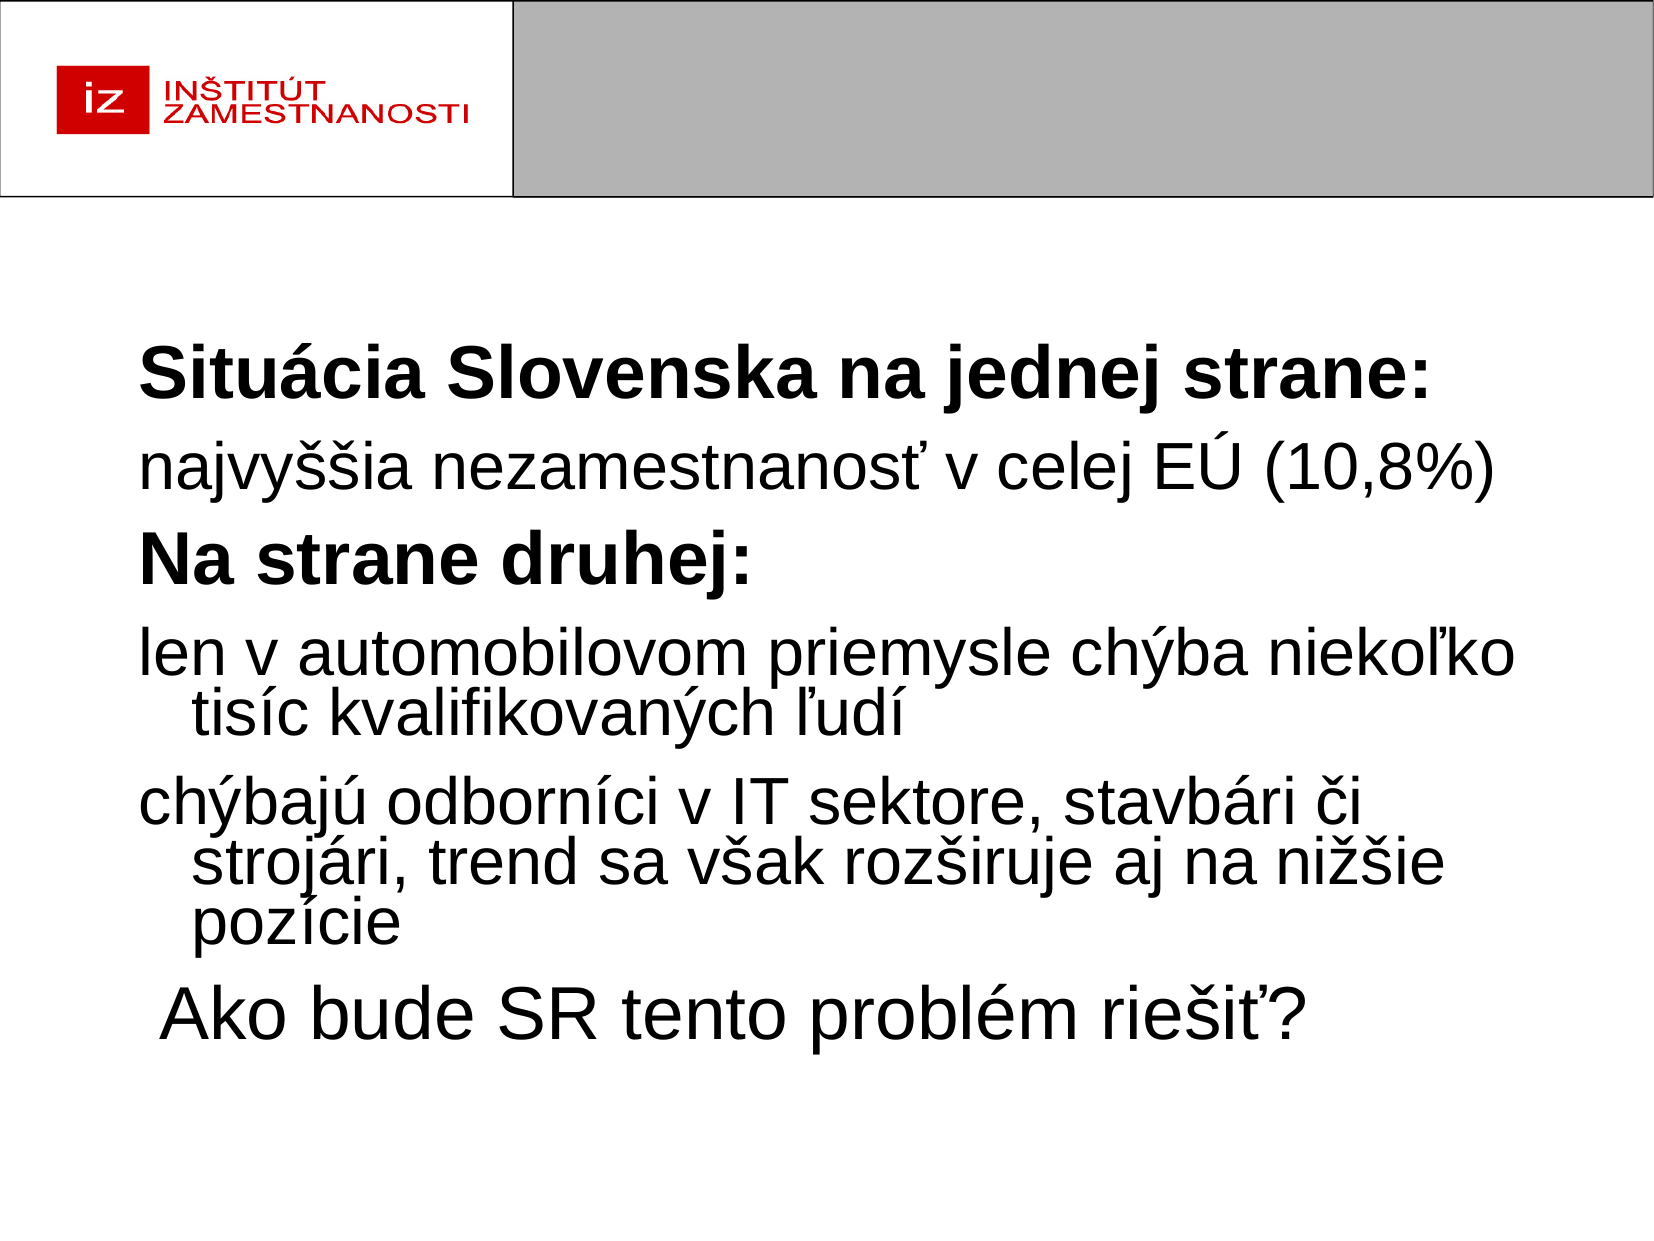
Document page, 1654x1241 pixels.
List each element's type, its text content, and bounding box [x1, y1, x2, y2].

picture [5, 6, 513, 190]
text_box [0, 0, 1654, 197]
list Situácia Slovenska na jednej strane: najvyššia nezamestnanosť v celej EÚ (10,8%) Na strane druhej: len v automobilovom priemysle chýba niekoľko tisíc kvalifikovaných ľudí chýbajú odborníci v IT sektore, stavbári či strojári, trend sa však rozširuje aj na nižšie pozície Ako bude SR tento problém riešiť? [121, 344, 1534, 1130]
